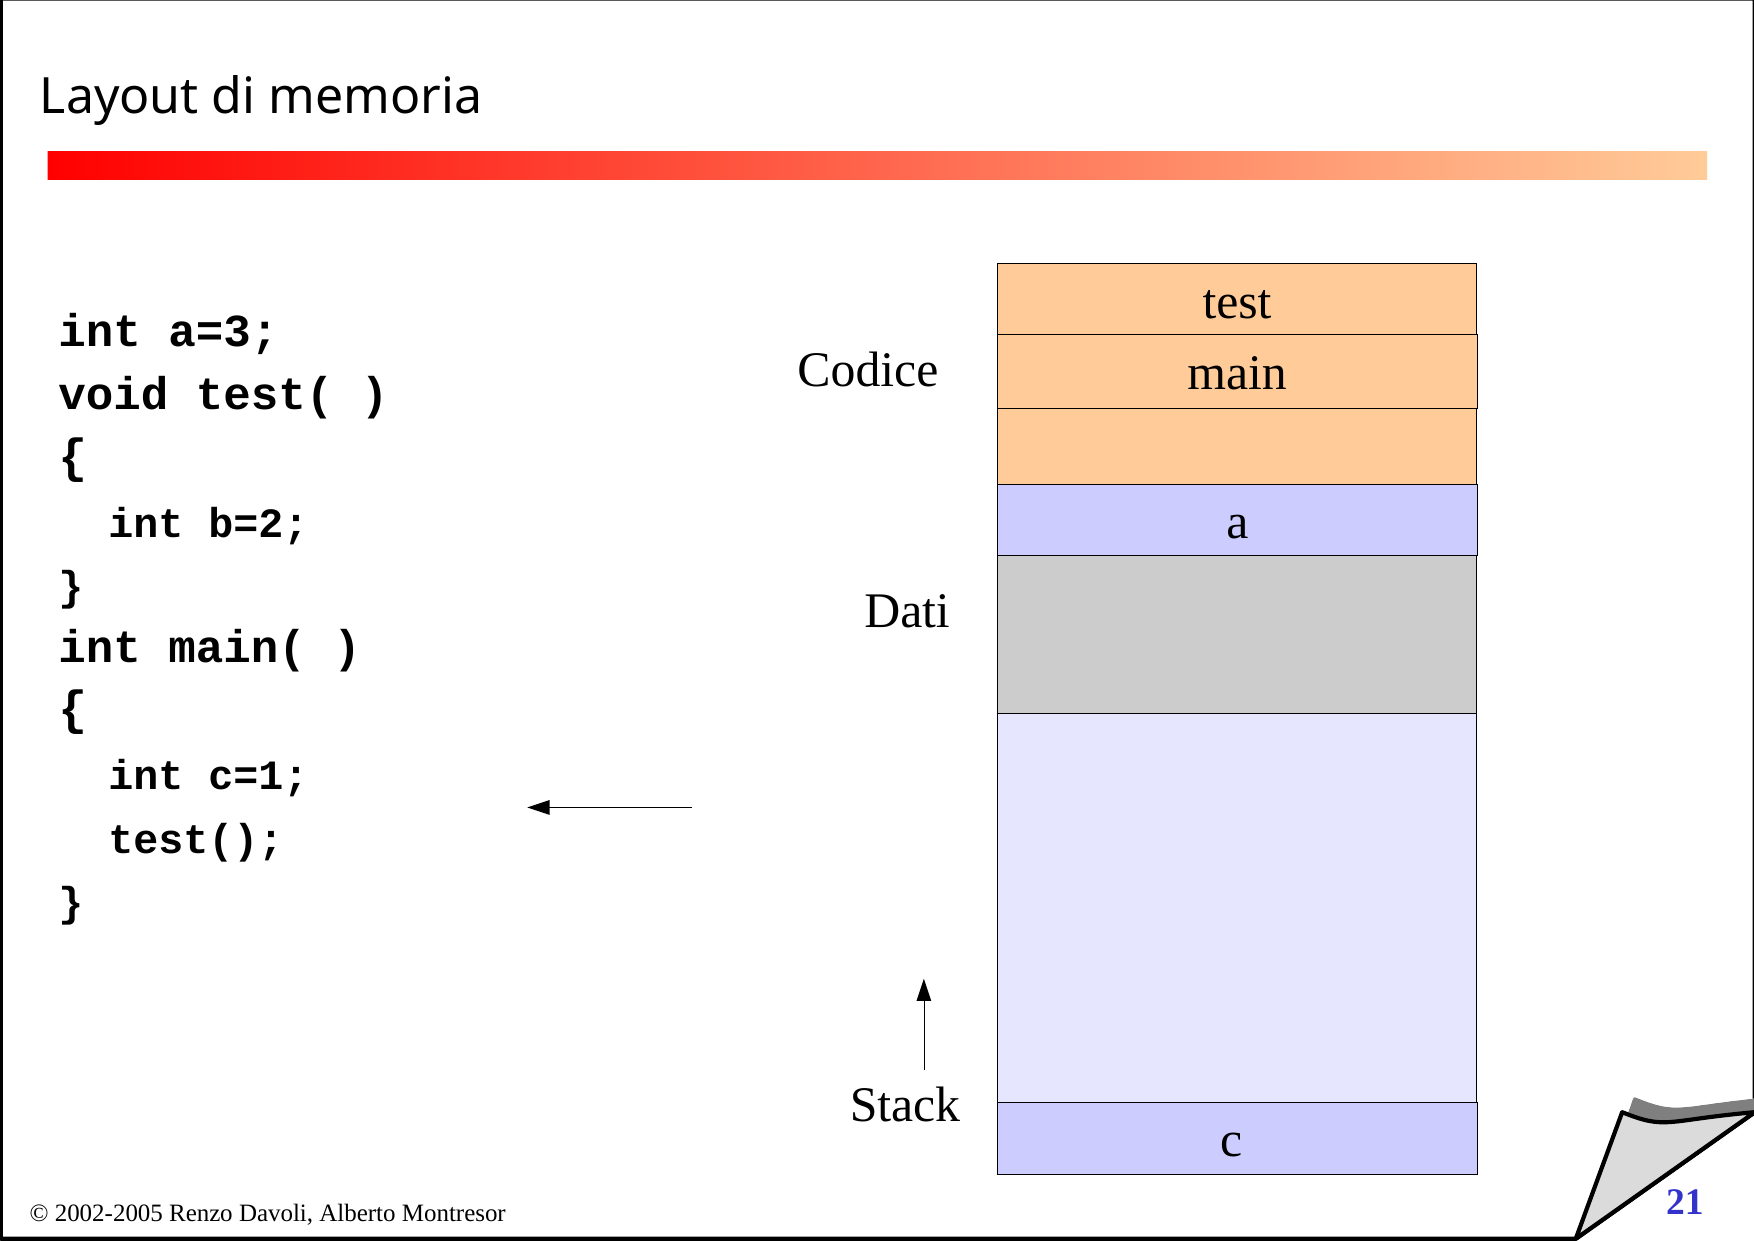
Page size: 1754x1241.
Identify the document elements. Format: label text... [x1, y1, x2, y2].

text_box [997, 409, 1477, 484]
text_box Dati [864, 580, 966, 643]
text_box c [997, 1102, 1478, 1175]
text_box Stack [849, 1074, 981, 1137]
text_box [997, 556, 1477, 1102]
text_box main [997, 334, 1478, 409]
title Layout di memoria [40, 49, 1714, 144]
text_box test [997, 263, 1477, 334]
text_box Codice [797, 339, 964, 402]
list int a=3; void test( ) { int b=2; } int main( ) { int c=1; test(); } [58, 206, 858, 1075]
text_box main [750, 151, 754, 179]
text_box a [997, 484, 1478, 556]
